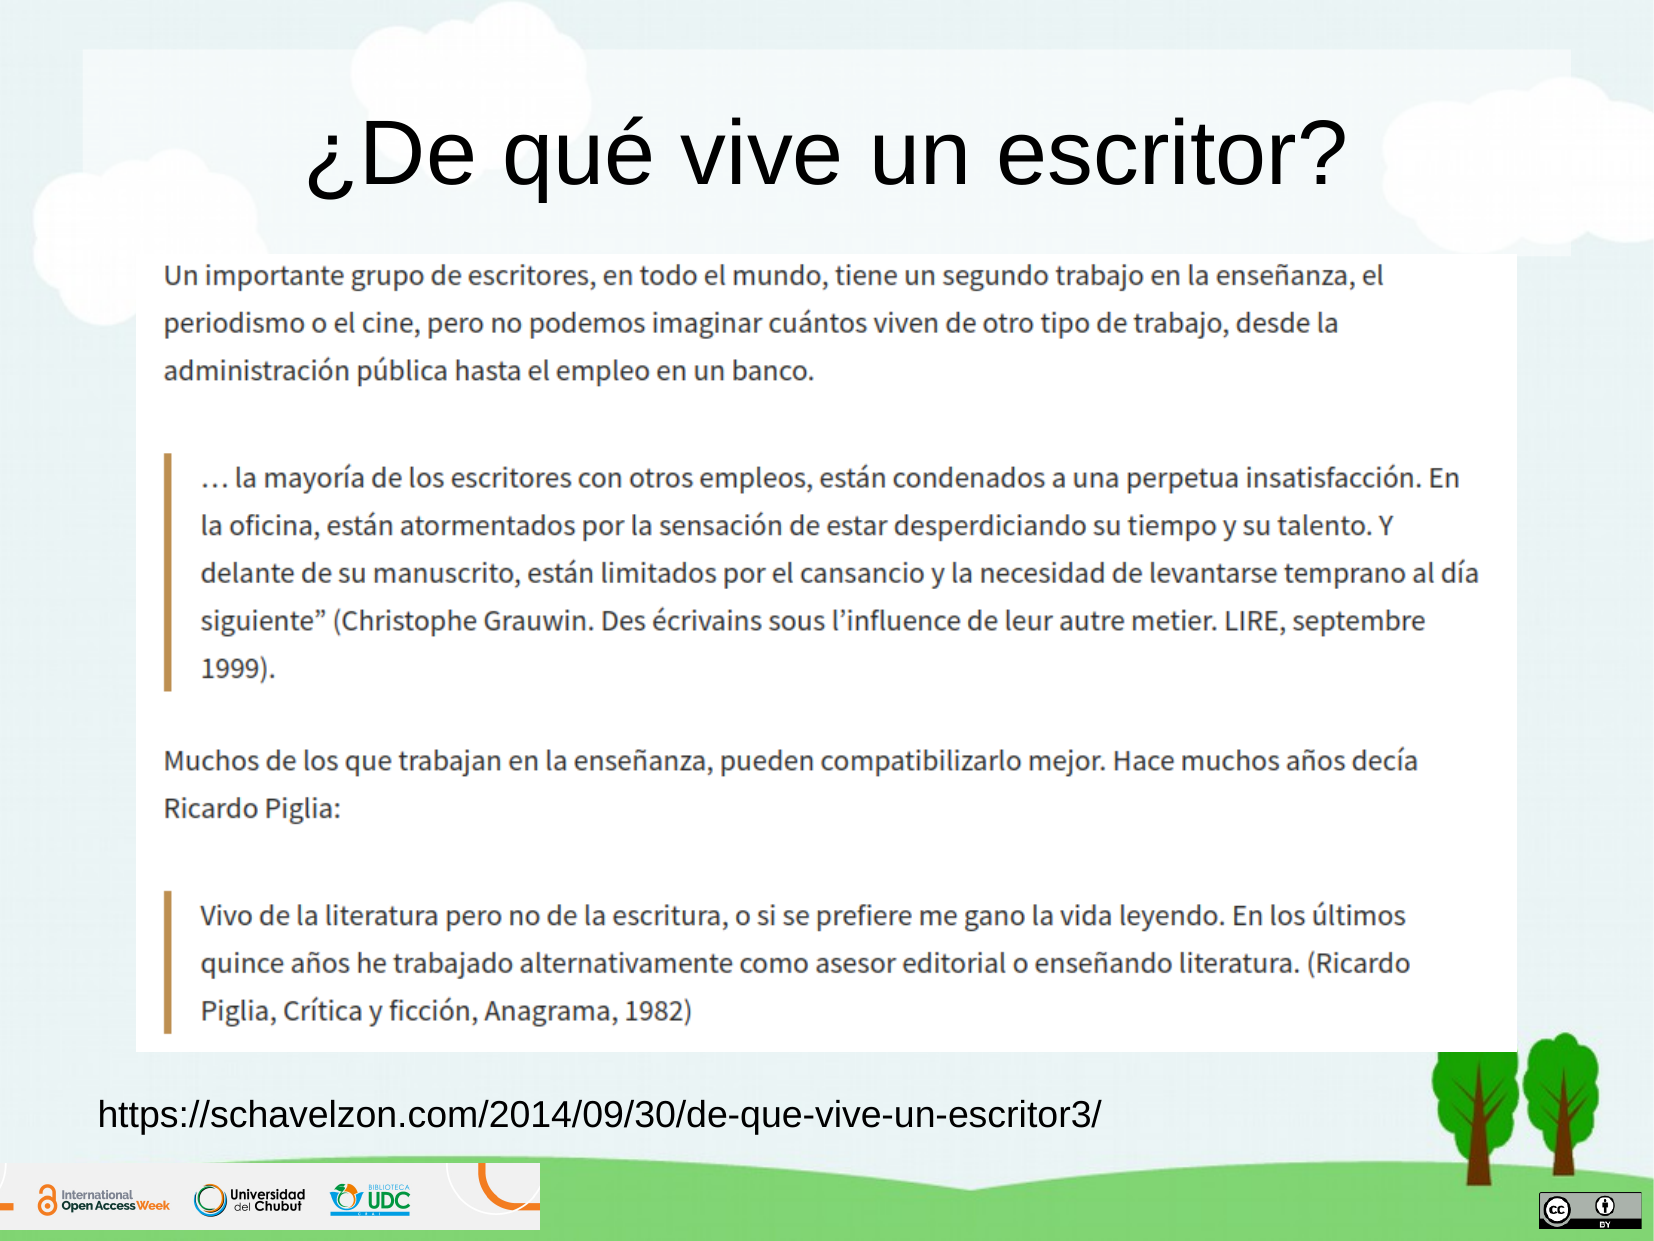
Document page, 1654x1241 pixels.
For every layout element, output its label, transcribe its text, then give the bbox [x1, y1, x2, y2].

title ¿De qué vive un escritor? [82, 49, 1571, 257]
picture [0, 0, 1654, 1241]
text_box https://schavelzon.com/2014/09/30/de-que-vive-un-escritor3/ [82, 1086, 1118, 1144]
